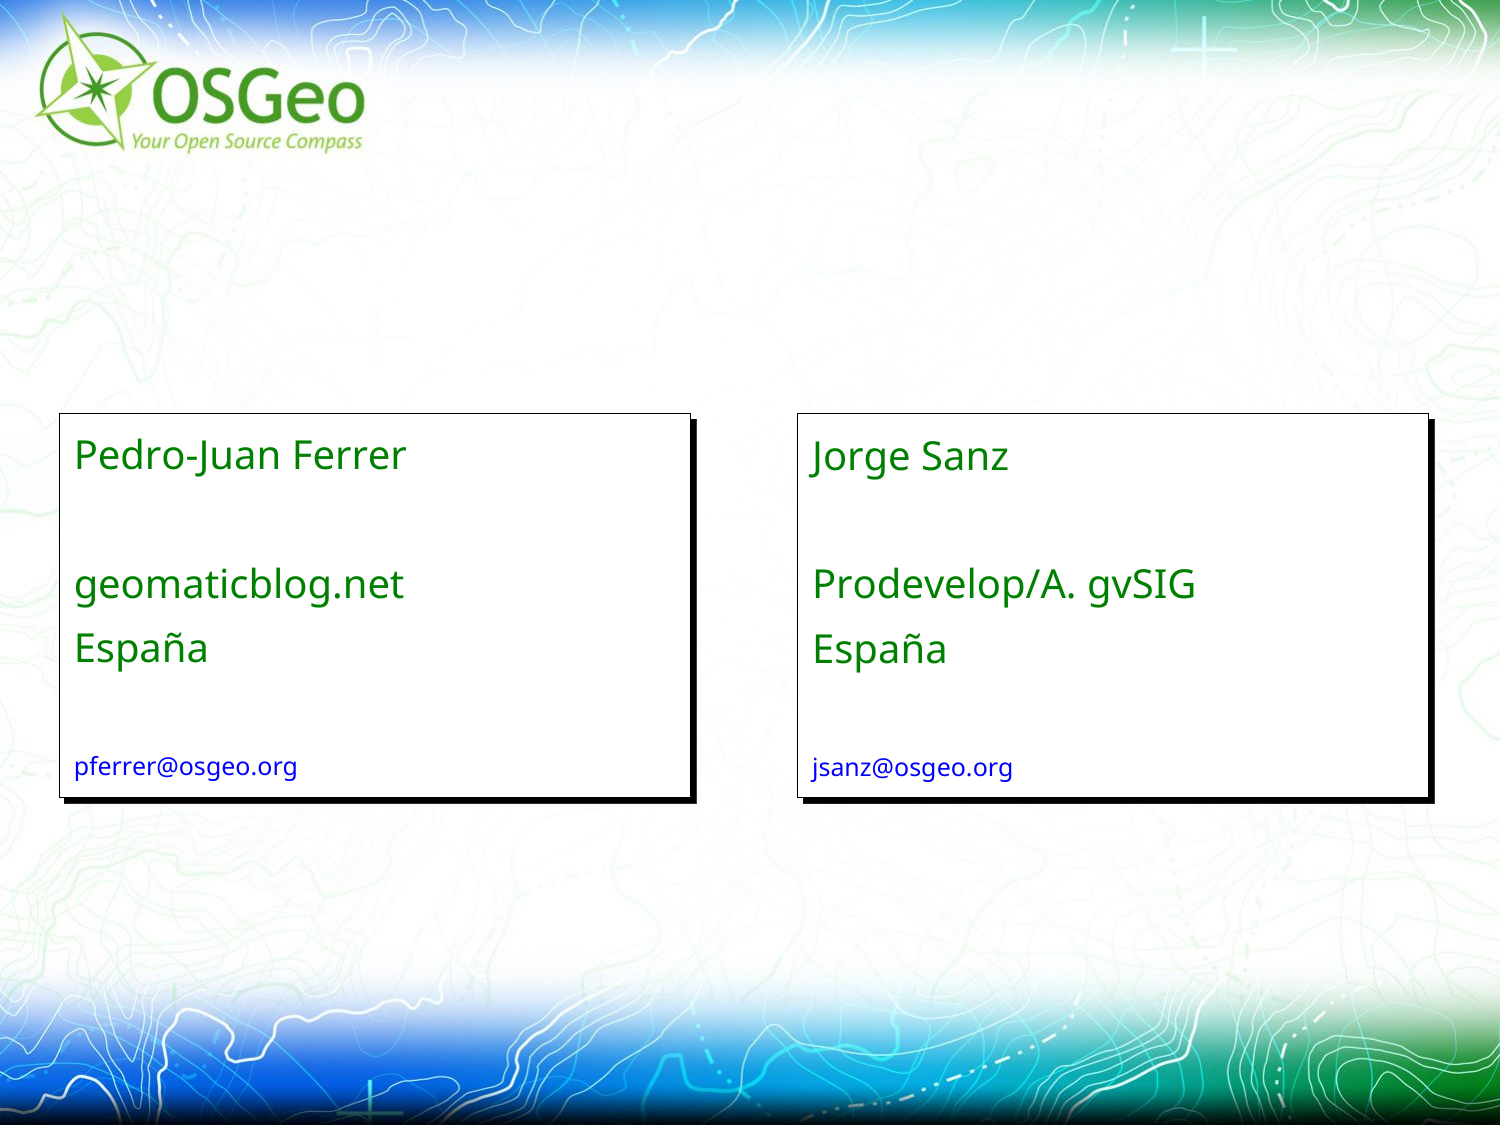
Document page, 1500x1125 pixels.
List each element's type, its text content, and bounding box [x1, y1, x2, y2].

list Pedro-Juan Ferrer geomaticblog.net España pferrer@osgeo.org [59, 413, 691, 798]
picture [0, 0, 1500, 1125]
list Jorge Sanz Prodevelop/A. gvSIG España jsanz@osgeo.org [797, 413, 1429, 798]
